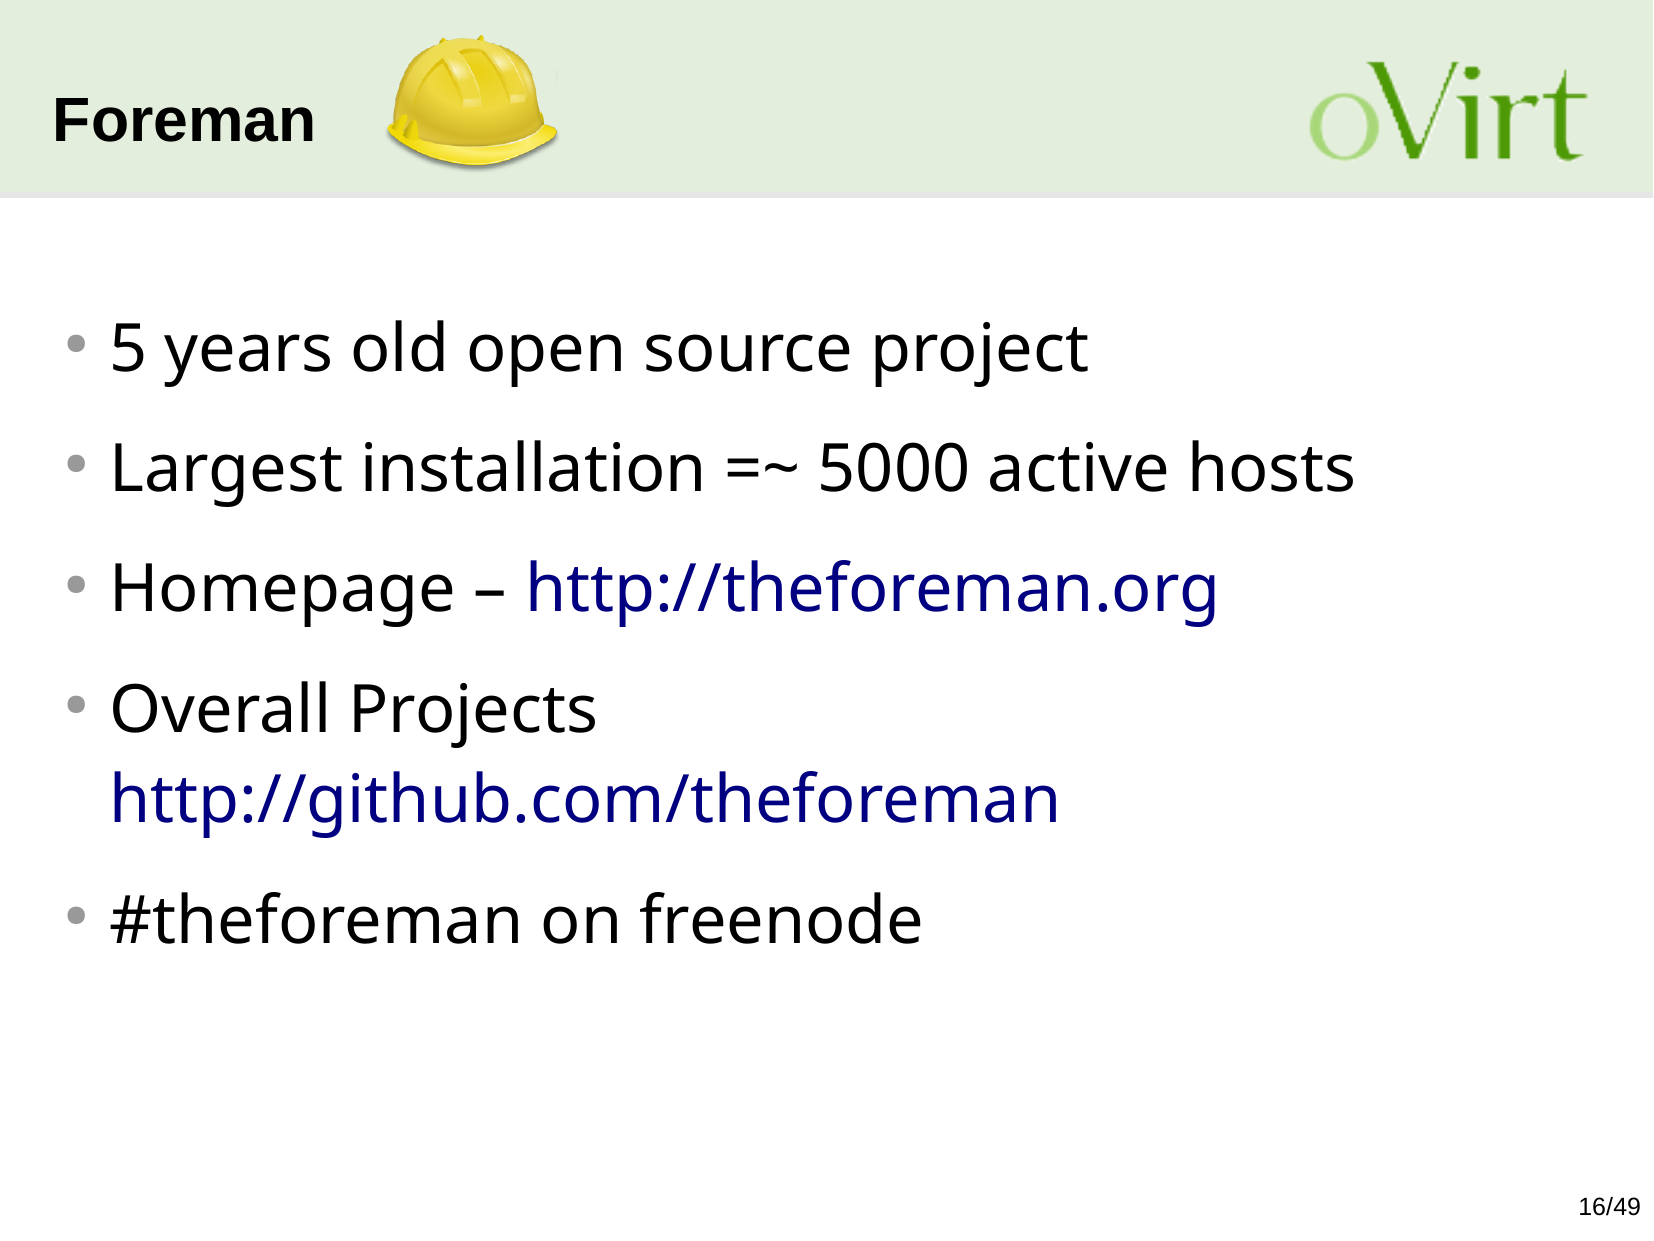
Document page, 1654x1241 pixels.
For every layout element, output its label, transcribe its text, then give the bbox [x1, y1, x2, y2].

picture [1289, 36, 1613, 181]
list 5 years old open source project Largest installation =~ 5000 active hosts Homepage – http://theforeman.org Overall Projects http://github.com/theforeman #theforeman on freenode [49, 300, 1538, 1119]
title Foreman [52, 14, 1330, 154]
picture [382, 35, 563, 174]
